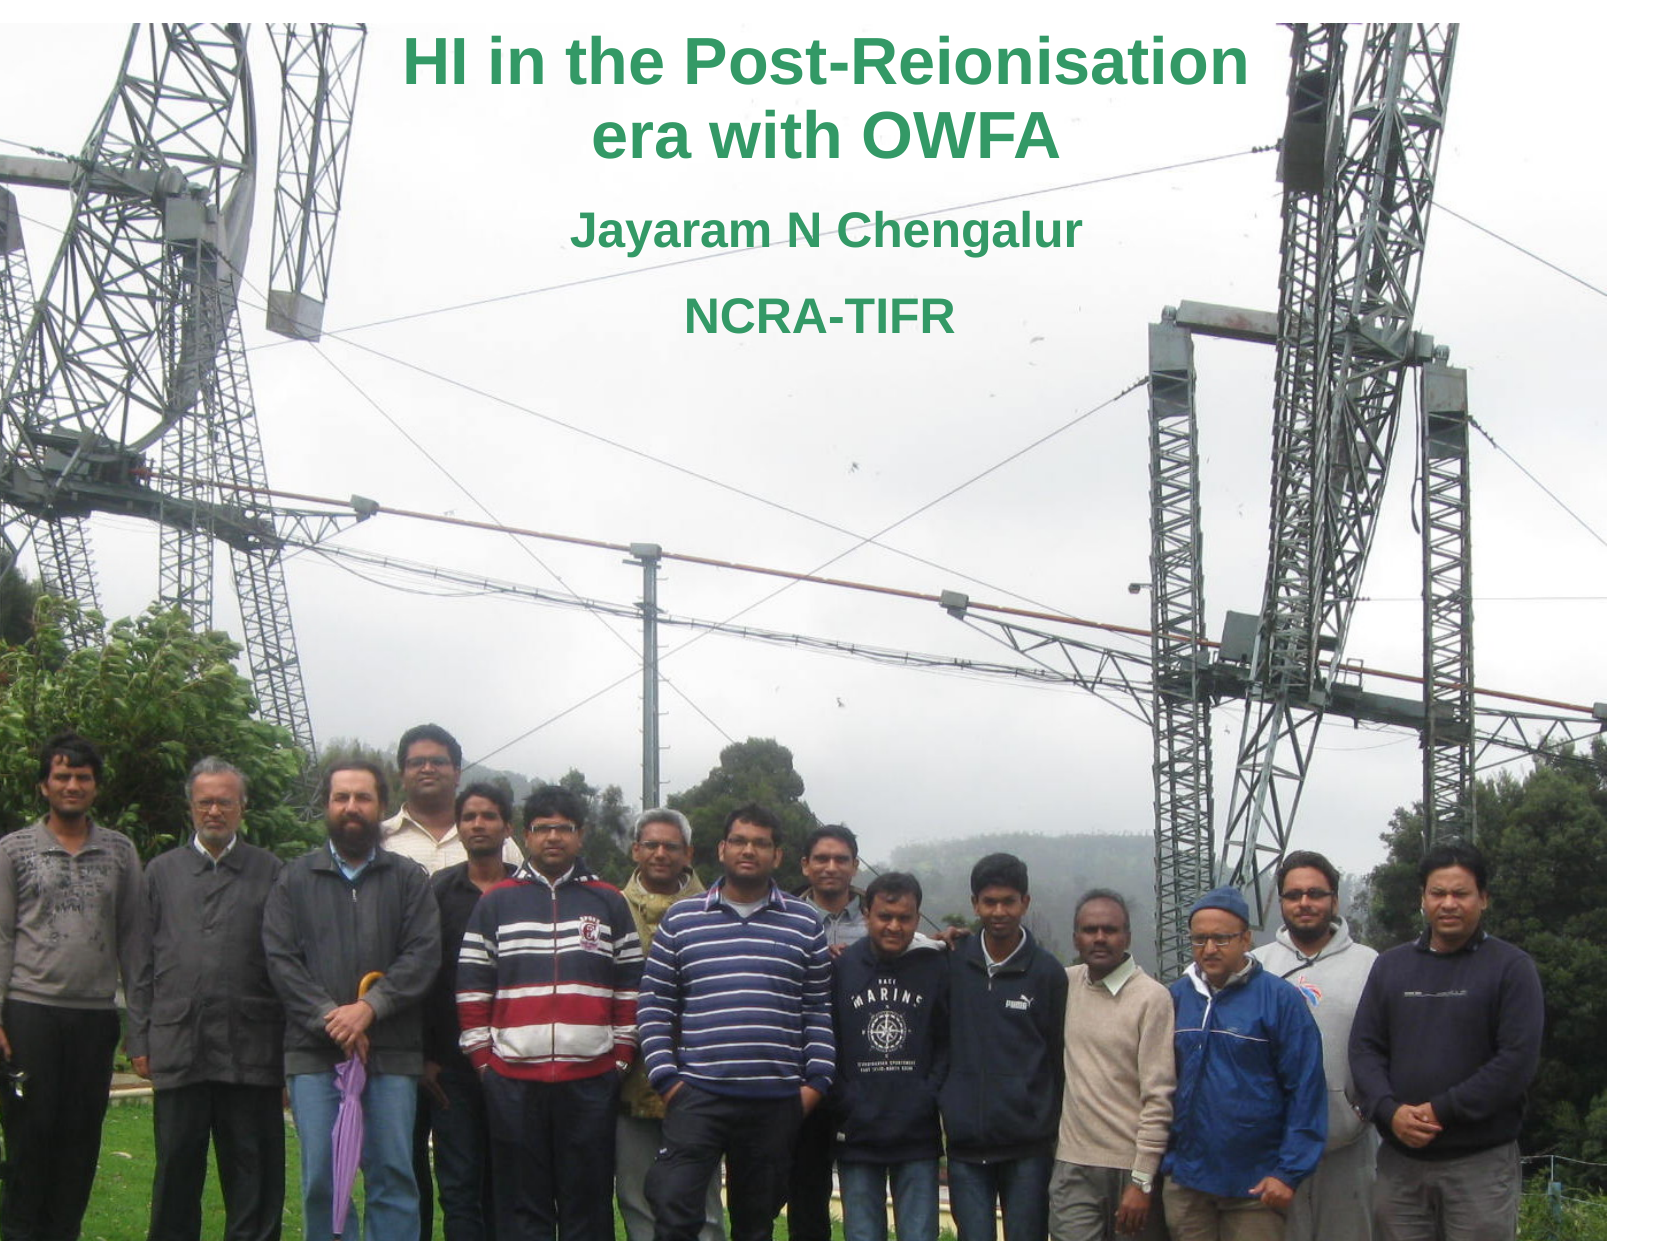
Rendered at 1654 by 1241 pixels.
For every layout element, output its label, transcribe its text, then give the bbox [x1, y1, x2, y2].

list HI in the Post-Reionisation era with OWFA Jayaram N Chengalur NCRA-TIFR [295, 23, 1288, 438]
picture [0, 23, 1607, 1241]
